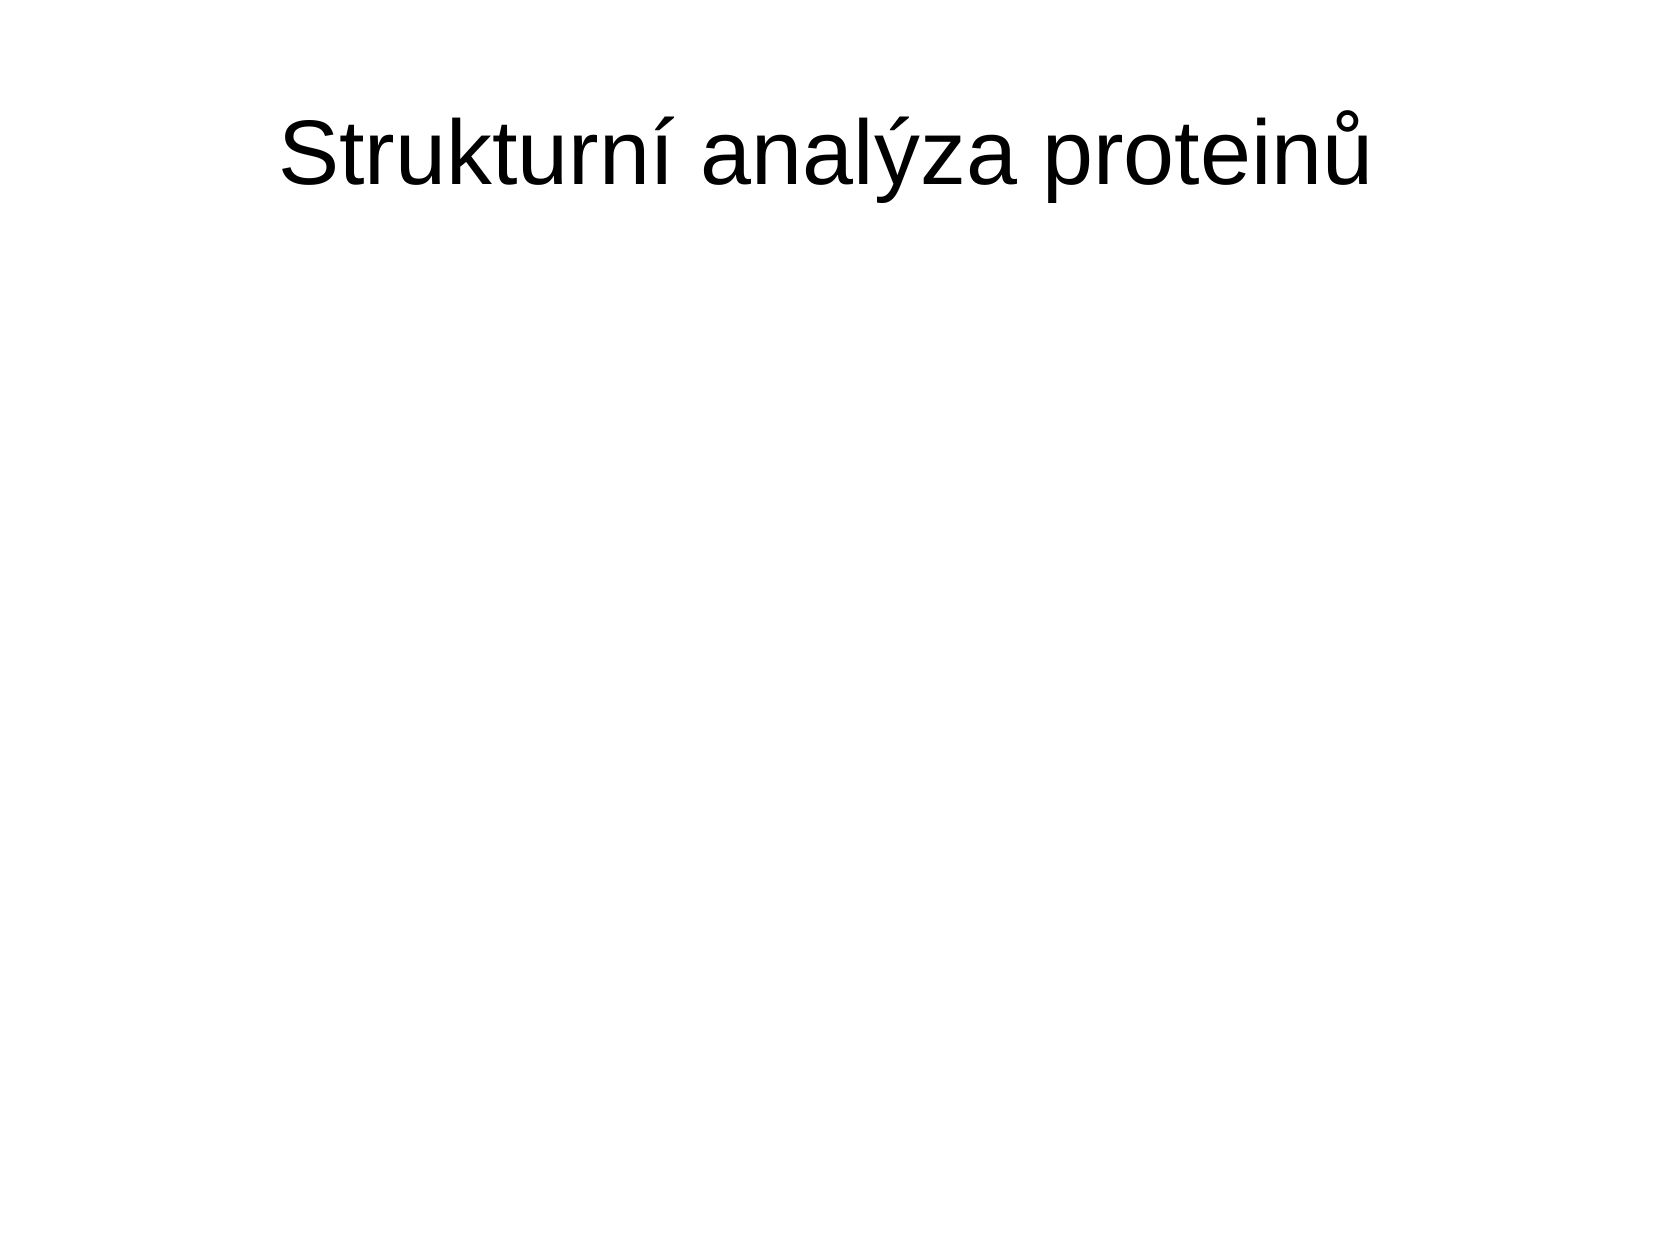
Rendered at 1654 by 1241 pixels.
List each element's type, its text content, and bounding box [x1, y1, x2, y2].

title Strukturní analýza proteinů [82, 49, 1571, 257]
